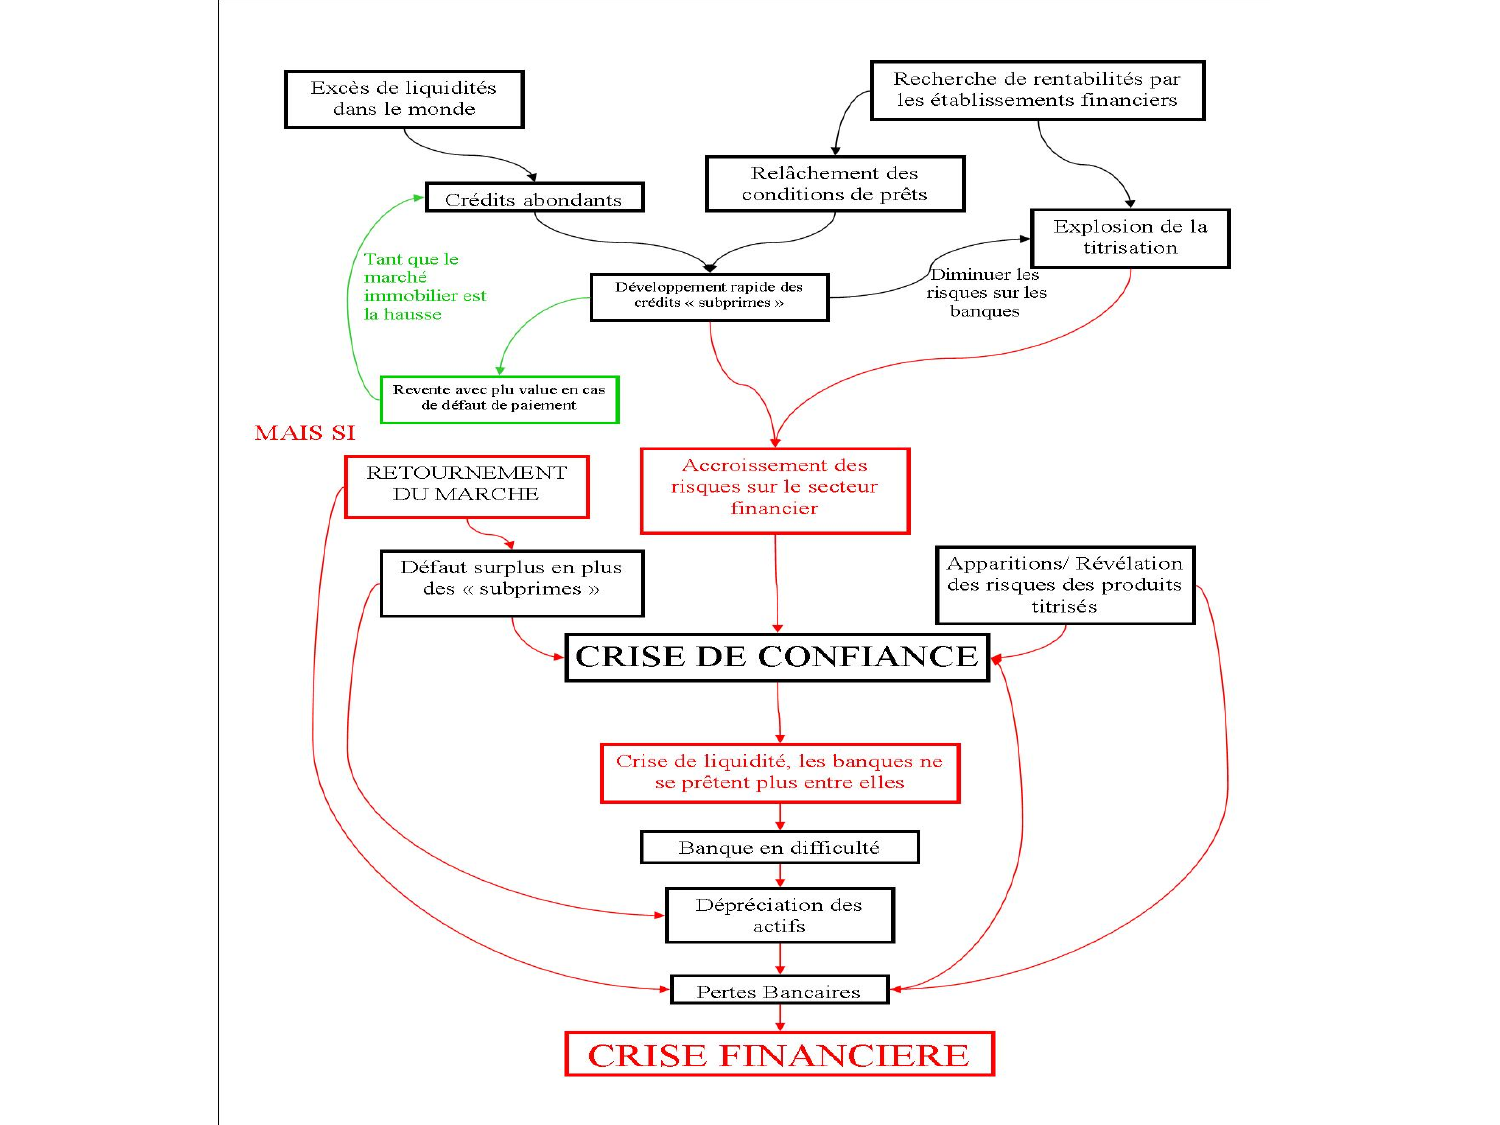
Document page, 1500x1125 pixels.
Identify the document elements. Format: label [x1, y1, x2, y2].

picture [218, 0, 1270, 1125]
